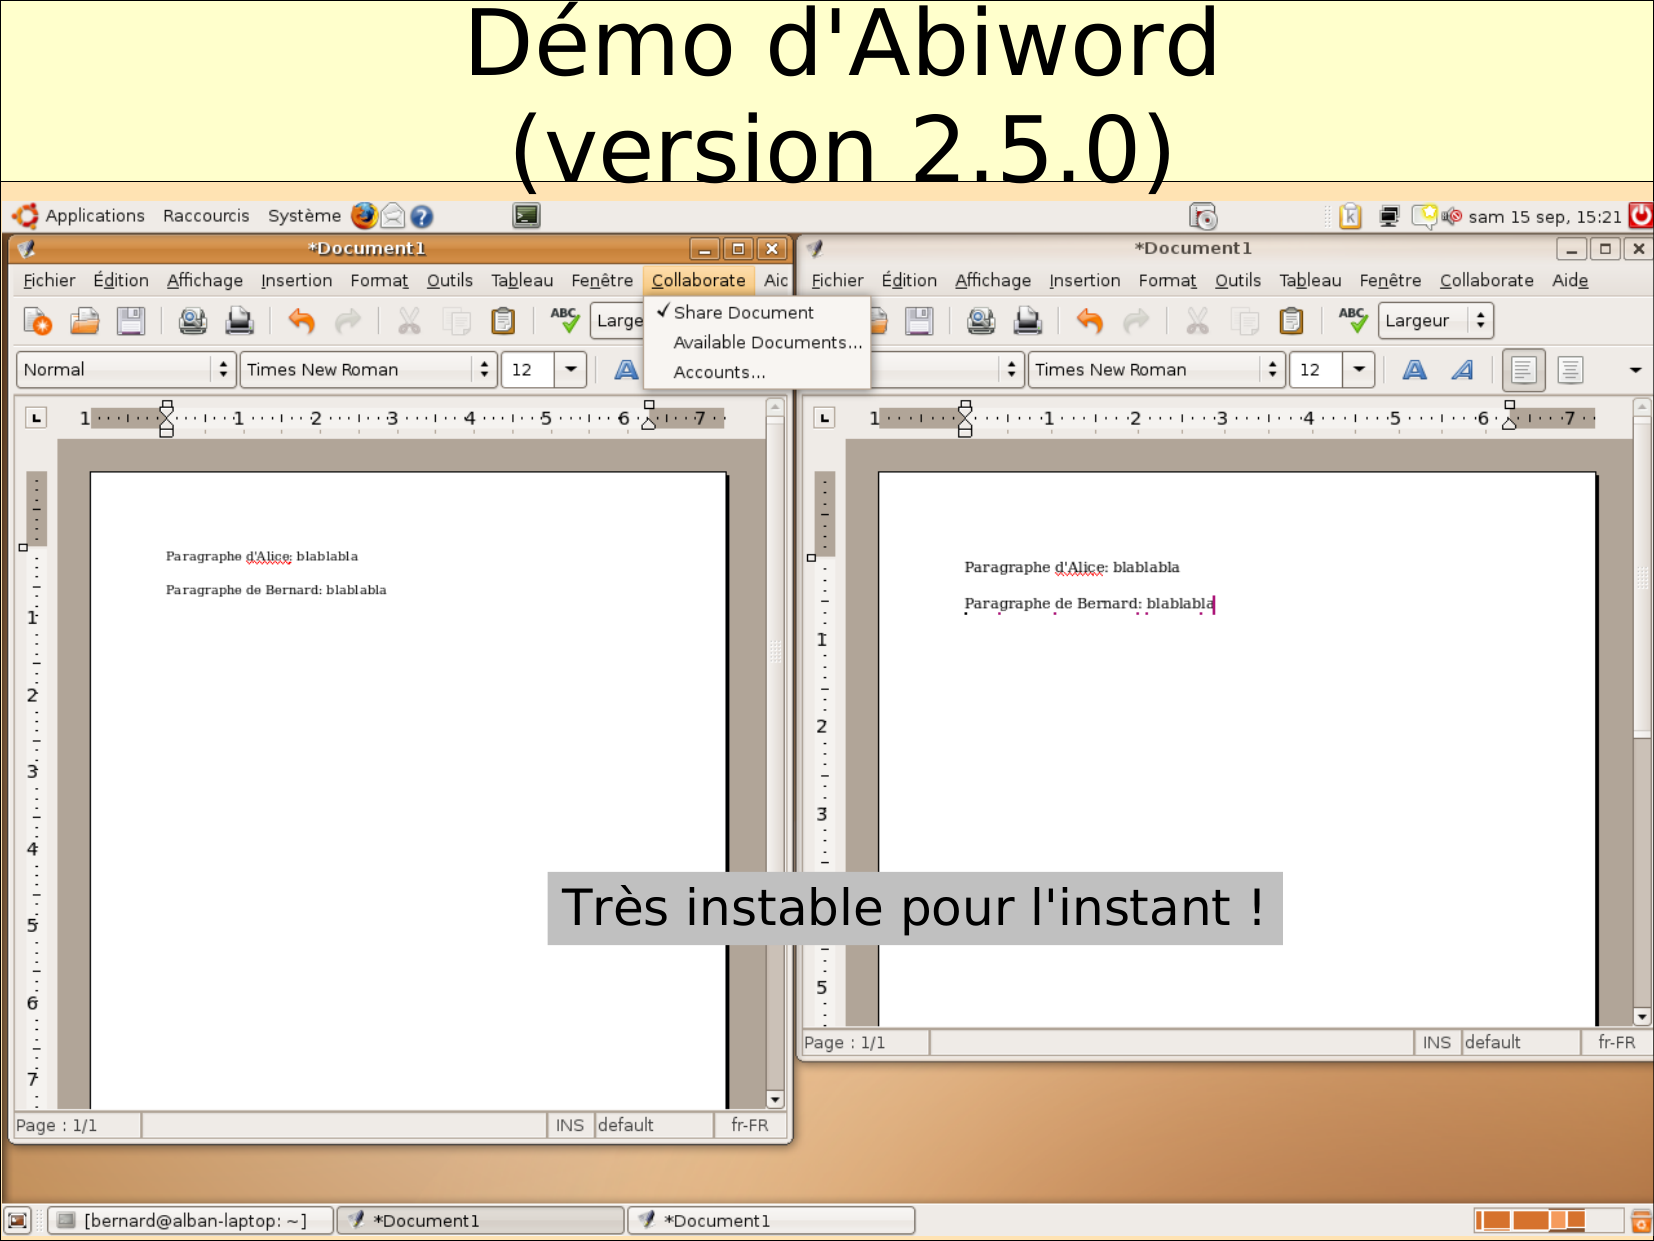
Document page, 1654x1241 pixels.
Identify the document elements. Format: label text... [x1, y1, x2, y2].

title Démo d'Abiword (version 2.5.0) [135, 0, 1552, 205]
picture [2, 201, 1654, 1236]
text_box Très instable pour l'instant ! [547, 871, 1268, 946]
